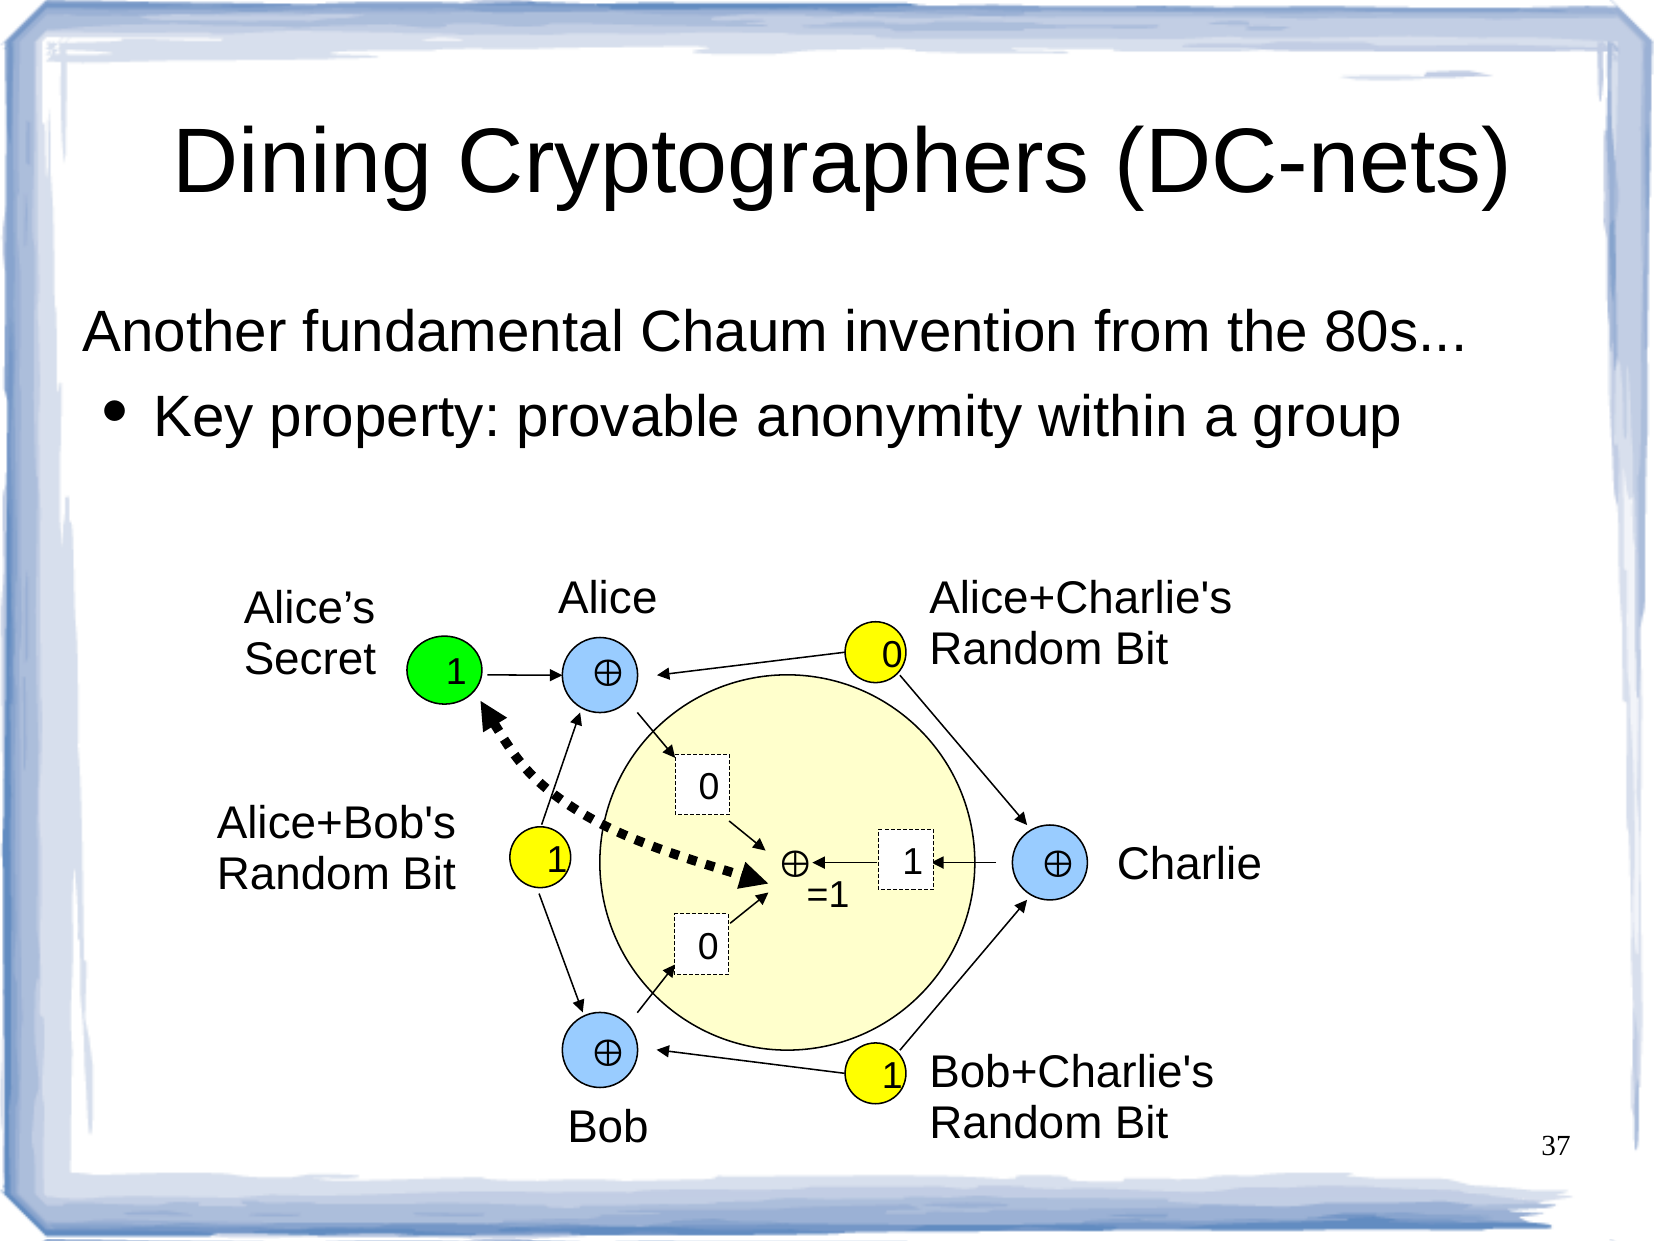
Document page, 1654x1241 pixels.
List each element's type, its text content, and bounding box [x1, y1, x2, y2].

title Dining Cryptographers (DC-nets) [82, 56, 1572, 249]
text_box  [562, 1012, 638, 1089]
text_box Alice [487, 562, 713, 633]
text_box Alice’s Secret [214, 572, 408, 700]
text_box Charlie [1088, 829, 1313, 900]
list Another fundamental Chaum invention from the 80s... Key property: provable anonymity within a group [82, 289, 1572, 468]
text_box [653, 863, 975, 1051]
text_box  [749, 823, 825, 901]
text_box =1 [778, 862, 871, 924]
text_box  [562, 632, 638, 710]
text_box 1 [845, 1042, 906, 1104]
text_box  [1012, 823, 1088, 900]
text_box 0 [675, 754, 730, 815]
text_box 1 [878, 829, 934, 890]
text_box  [796, 853, 806, 862]
text_box Alice+Bob's Random Bit [187, 787, 525, 914]
text_box 1 [525, 826, 571, 888]
text_box 0 [845, 621, 906, 683]
text_box [599, 674, 975, 992]
text_box  [784, 853, 794, 862]
text_box Bob [487, 1091, 713, 1163]
text_box Bob+Charlie's Random Bit [899, 1036, 1313, 1163]
text_box 1 [406, 636, 482, 705]
text_box Alice+Charlie's Random Bit [899, 562, 1313, 689]
text_box 0 [674, 913, 729, 975]
picture [0, 0, 1654, 1241]
